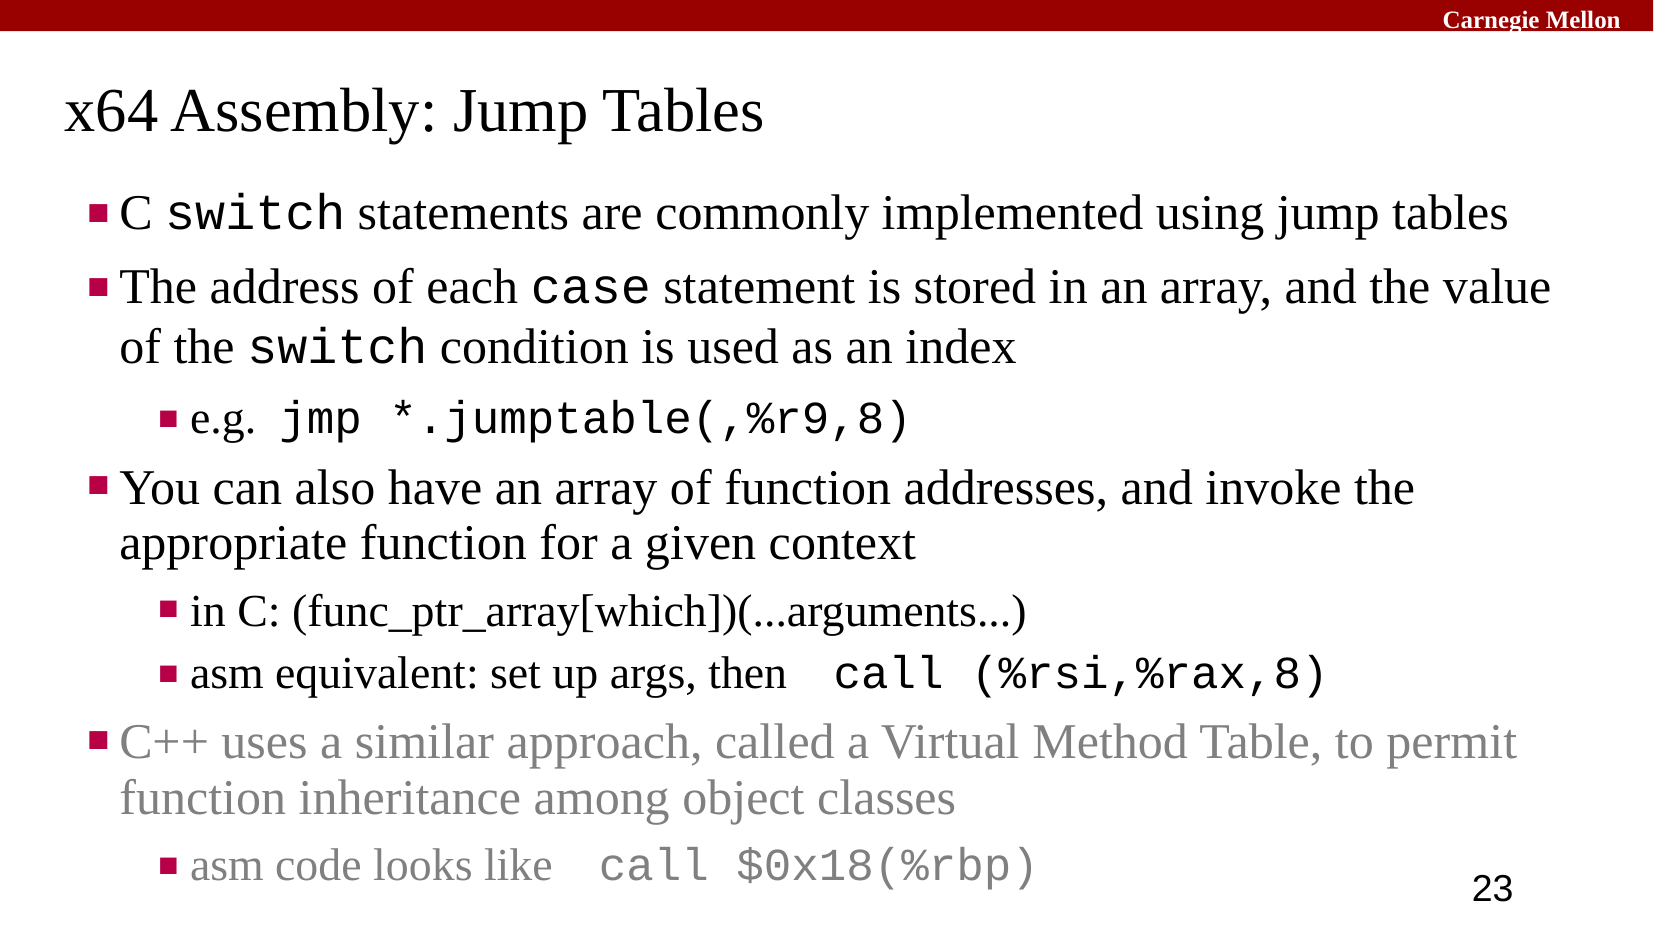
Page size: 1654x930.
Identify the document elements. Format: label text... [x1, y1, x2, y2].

list C switch statements are commonly implemented using jump tables The address of each case statement is stored in an array, and the value of the switch condition is used as an index e.g. jmp *.jumptable(,%r9,8) You can also have an array of function addresses, and invoke the appropriate function for a given context in C: (func_ptr_array[which])(...arguments...) asm equivalent: set up args, then call (%rsi,%rax,8) C++ uses a similar approach, called a Virtual Method Table, to permit function inheritance among object classes asm code looks like call $0x18(%rbp) [71, 184, 1576, 901]
title x64 Assembly: Jump Tables [64, 58, 1576, 163]
